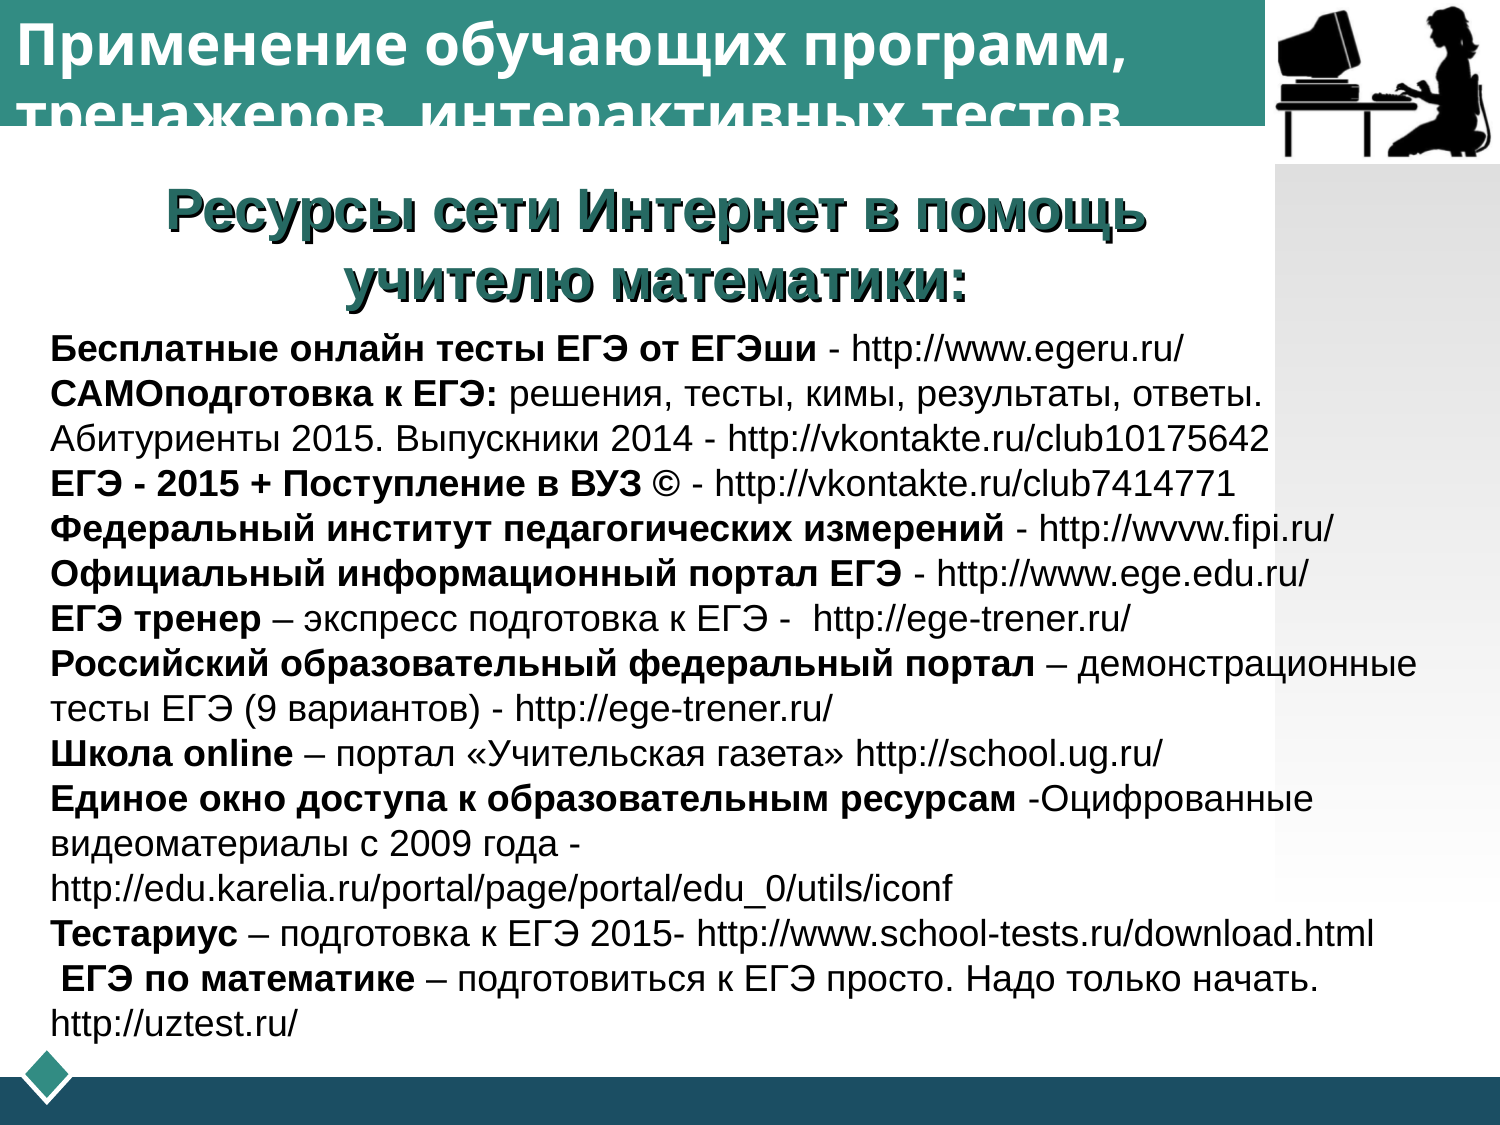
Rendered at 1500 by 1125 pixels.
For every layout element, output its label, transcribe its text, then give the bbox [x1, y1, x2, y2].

text_box Бесплатные онлайн тесты ЕГЭ от ЕГЭши - http://www.egeru.ru/ САМОподготовка к ЕГЭ: решения, тесты, кимы, результаты, ответы. Абитуриенты 2015. Выпускники 2014 - http://vkontakte.ru/club10175642 ЕГЭ - 2015 + Поступление в ВУЗ © - http://vkontakte.ru/club7414771 Федеральный институт педагогических измерений - http://wvvw.fipi.ru/ Официальный информационный портал ЕГЭ - http://www.ege.edu.ru/ ЕГЭ тренер – экспресс подготовка к ЕГЭ - http://ege-trener.ru/ Российский образовательный федеральный портал – демонстрационные тесты ЕГЭ (9 вариантов) - http://ege-trener.ru/ Школа online – портал «Учительская газета» http://school.ug.ru/ Единое окно доступа к образовательным ресурсам -Оцифрованные видеоматериалы с 2009 года - http://edu.karelia.ru/portal/page/portal/edu_0/utils/iconf Тестариус – подготовка к ЕГЭ 2015- http://www.school-tests.ru/download.html ЕГЭ по математике – подготовиться к ЕГЭ просто. Надо только начать. http://uztest.ru/ [35, 316, 1454, 1059]
title Применение обучающих программ, тренажеров, интерактивных тестов [0, 0, 1265, 116]
text_box Ресурсы сети Интернет в помощь учителю математики: [59, 164, 1254, 319]
picture [1265, 0, 1500, 164]
